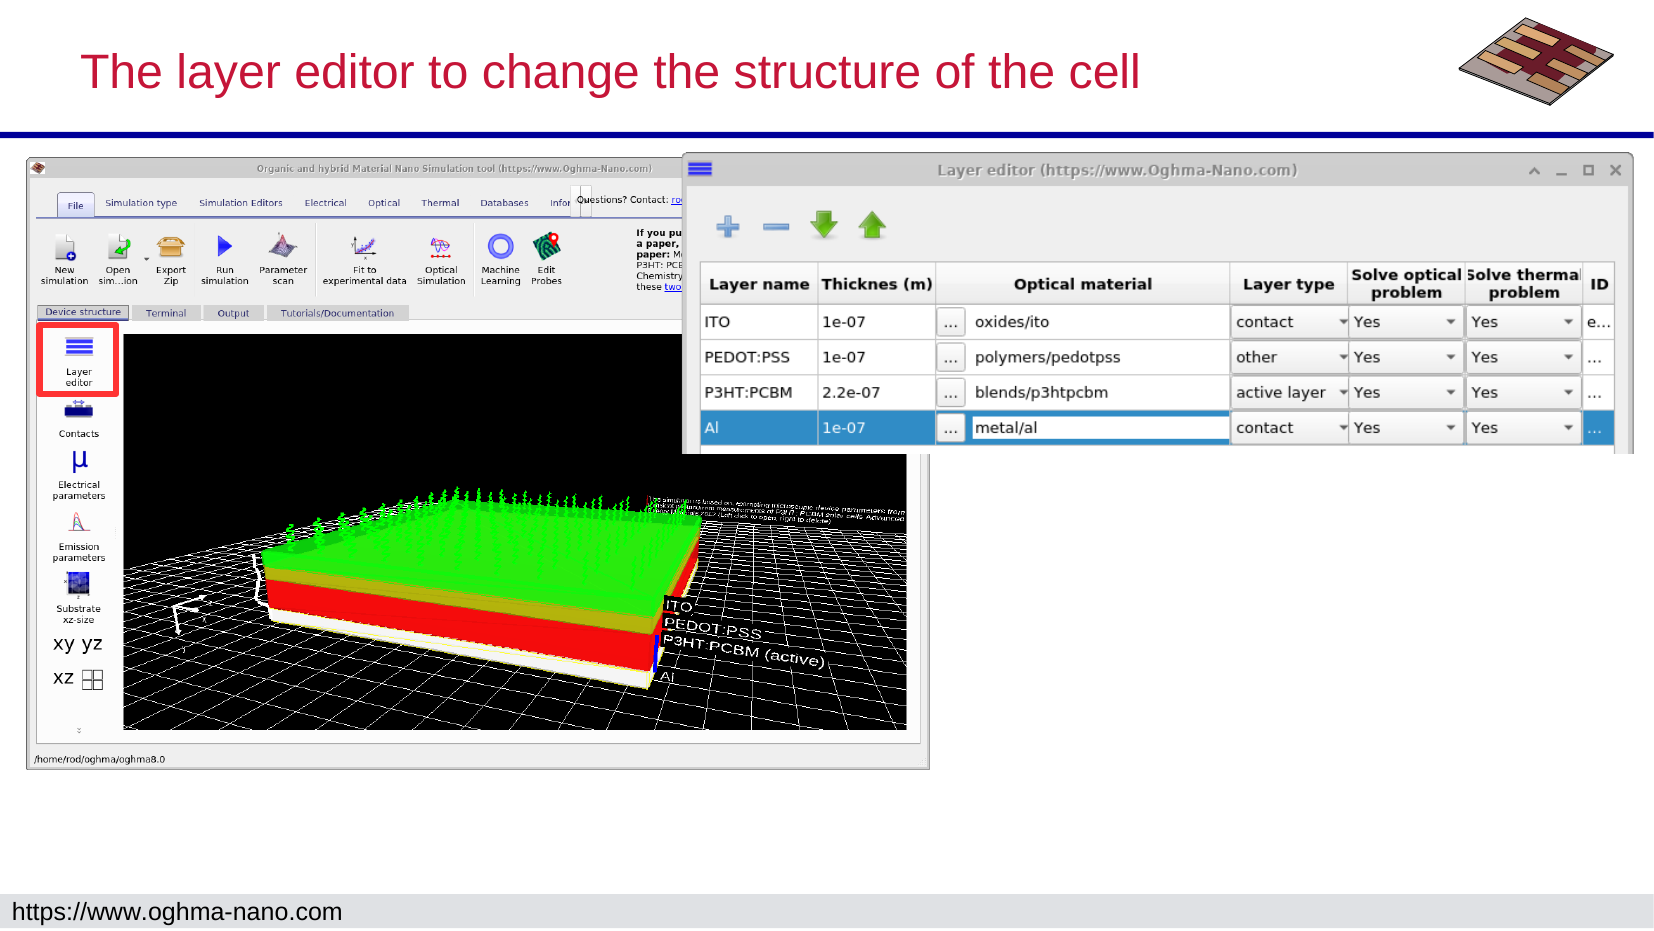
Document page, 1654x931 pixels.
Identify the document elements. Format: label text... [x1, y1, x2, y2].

title The layer editor to change the structure of the cell [65, 28, 1430, 116]
picture [26, 152, 1634, 770]
